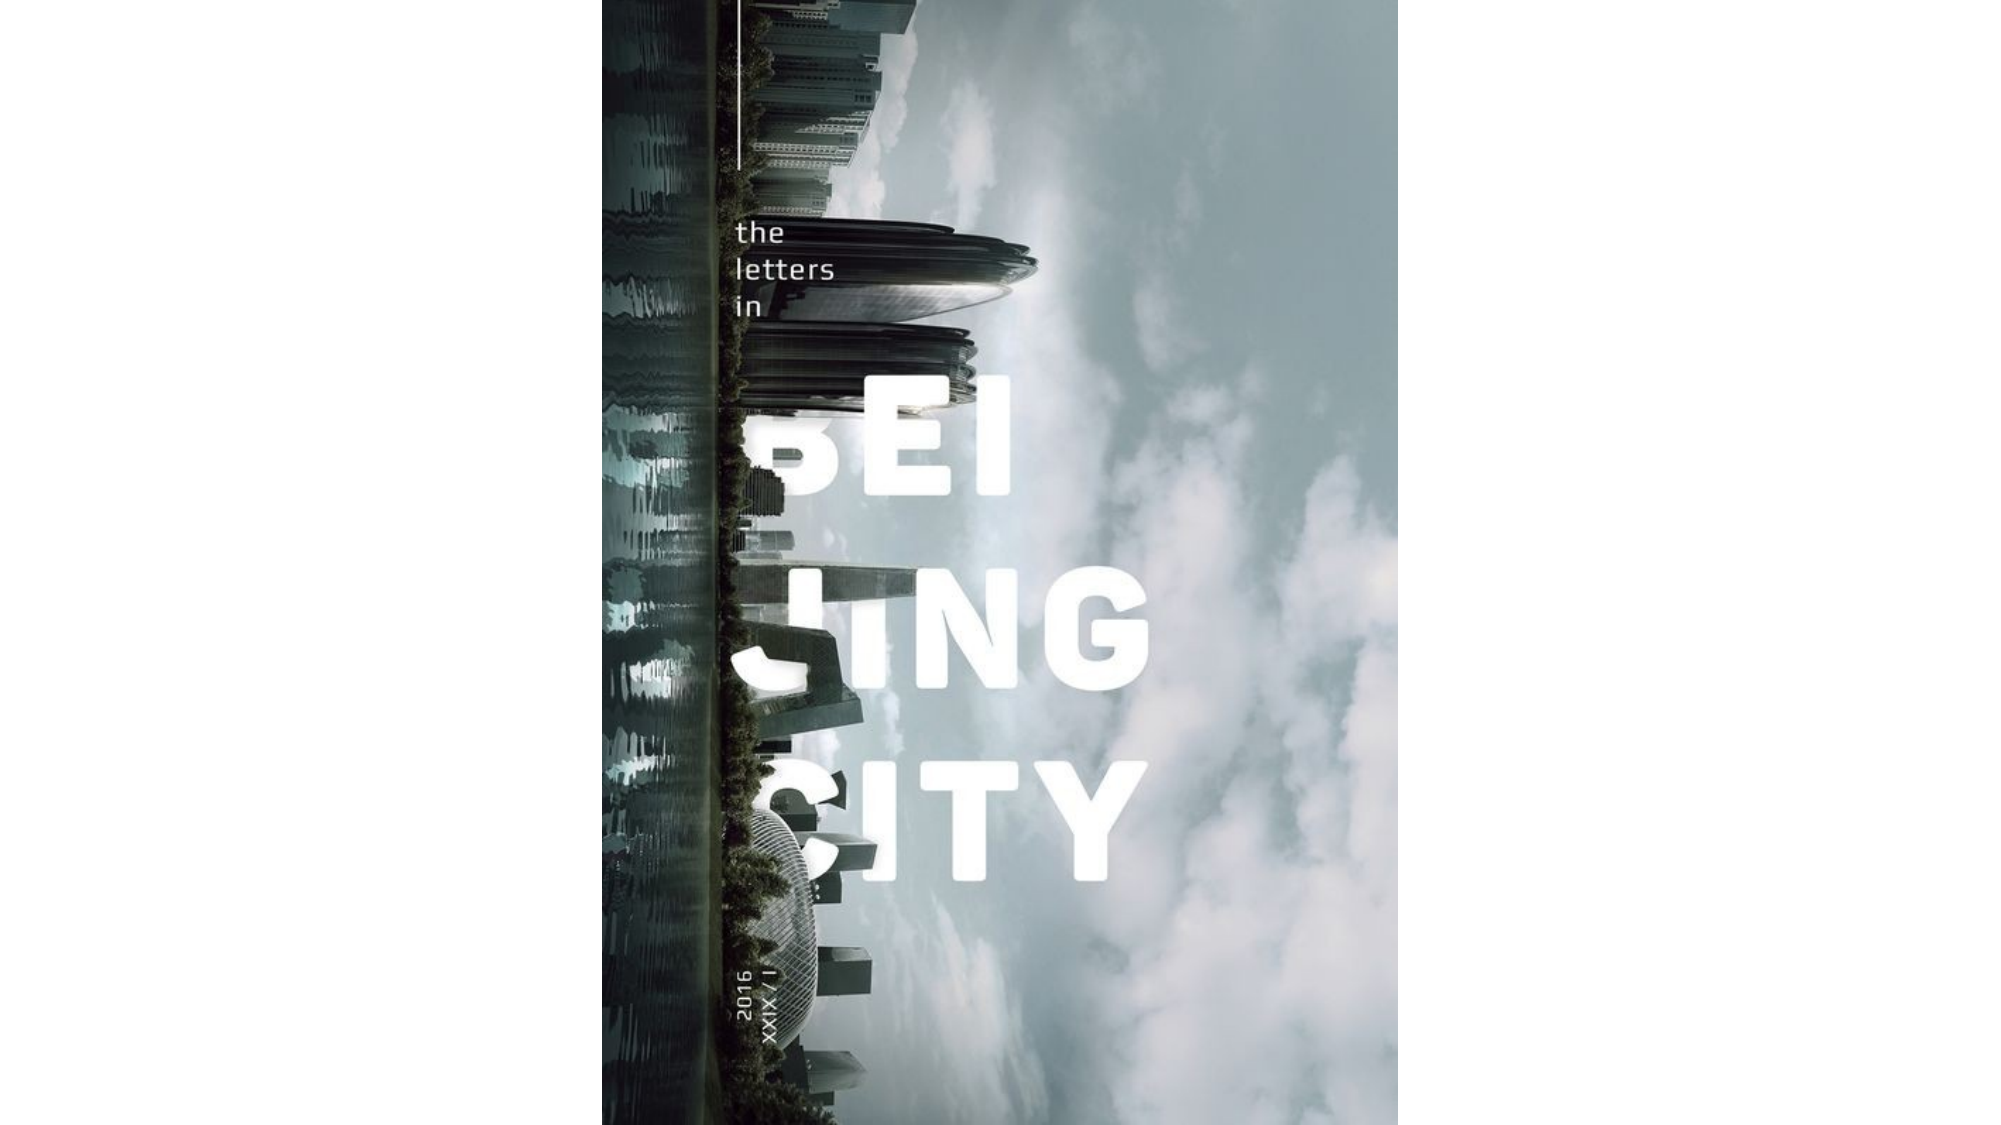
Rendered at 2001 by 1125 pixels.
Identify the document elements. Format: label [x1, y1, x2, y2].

picture [602, 0, 1398, 1125]
